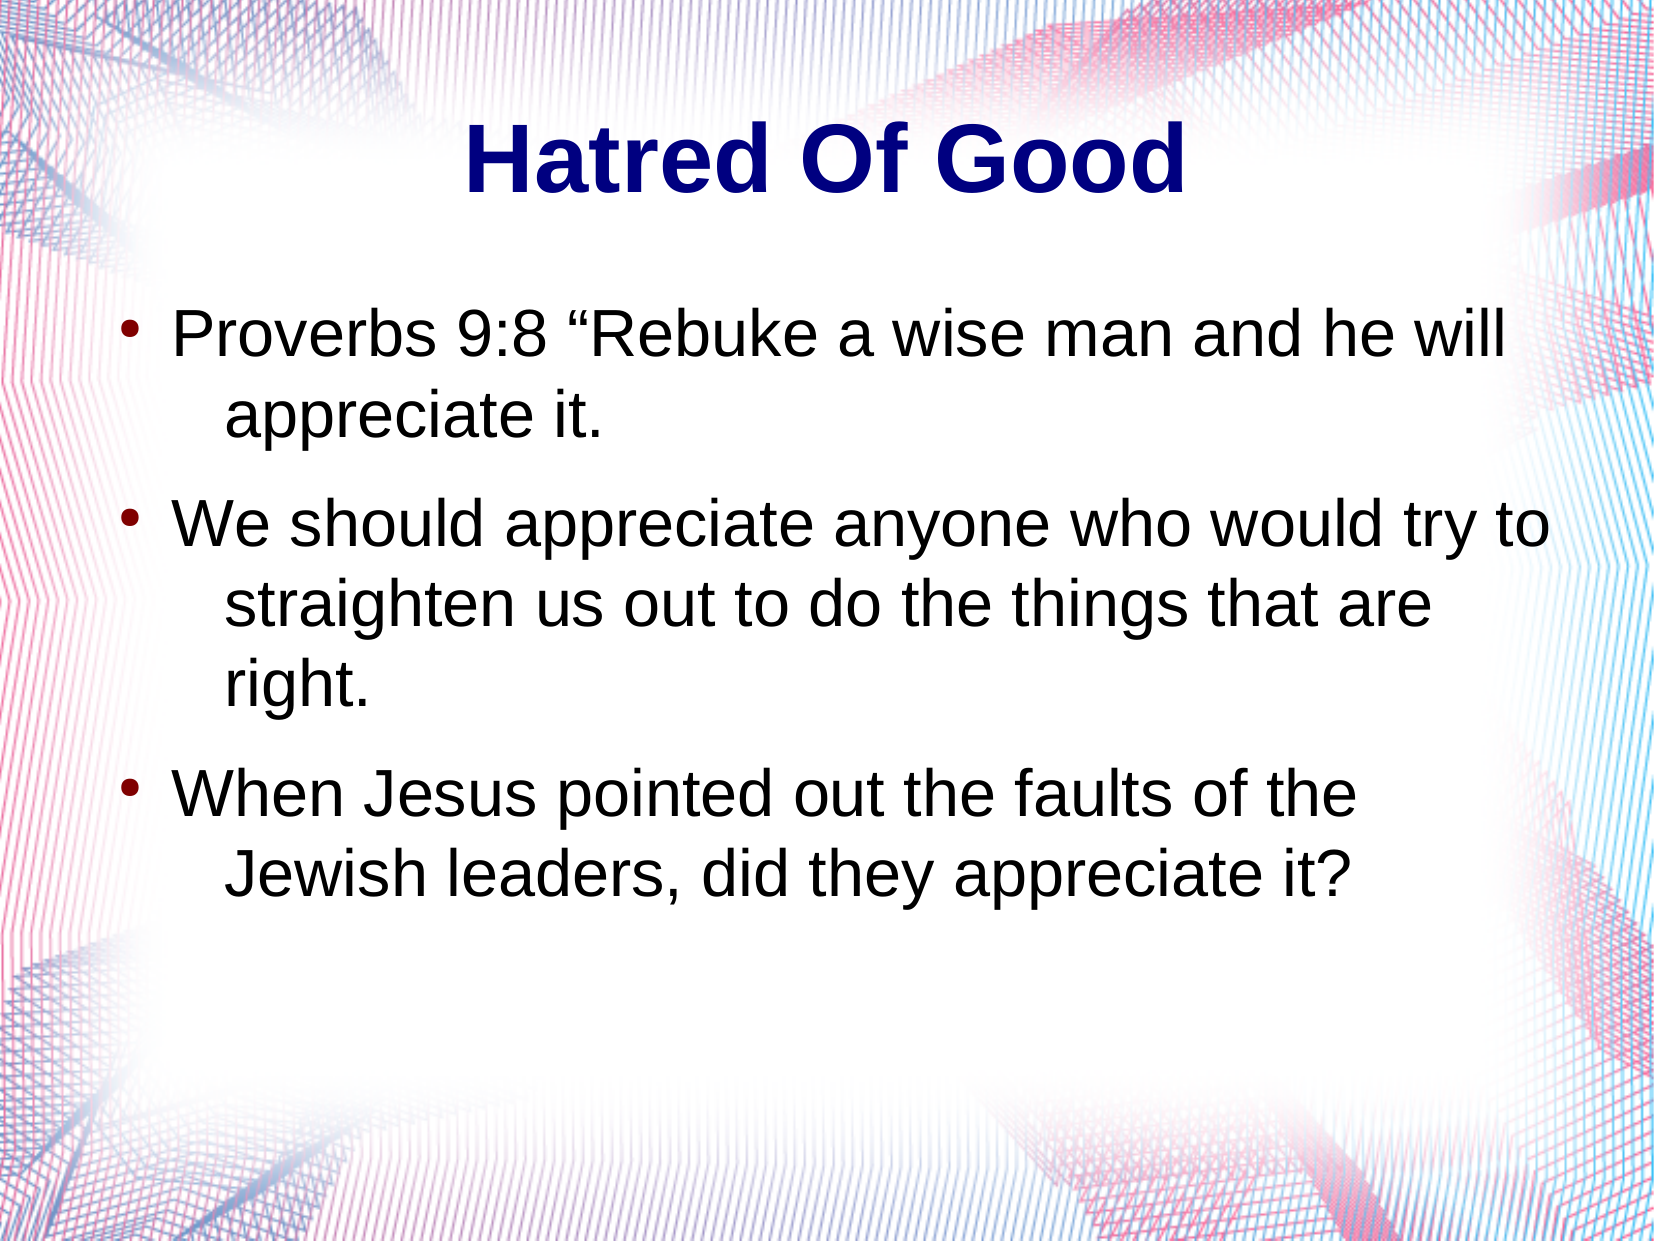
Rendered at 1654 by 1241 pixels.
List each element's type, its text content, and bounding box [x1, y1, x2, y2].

title Hatred Of Good [82, 49, 1571, 257]
list Proverbs 9:8 “Rebuke a wise man and he will appreciate it. We should appreciate anyone who would try to straighten us out to do the things that are right. When Jesus pointed out the faults of the Jewish leaders, did they appreciate it? [82, 290, 1571, 1109]
